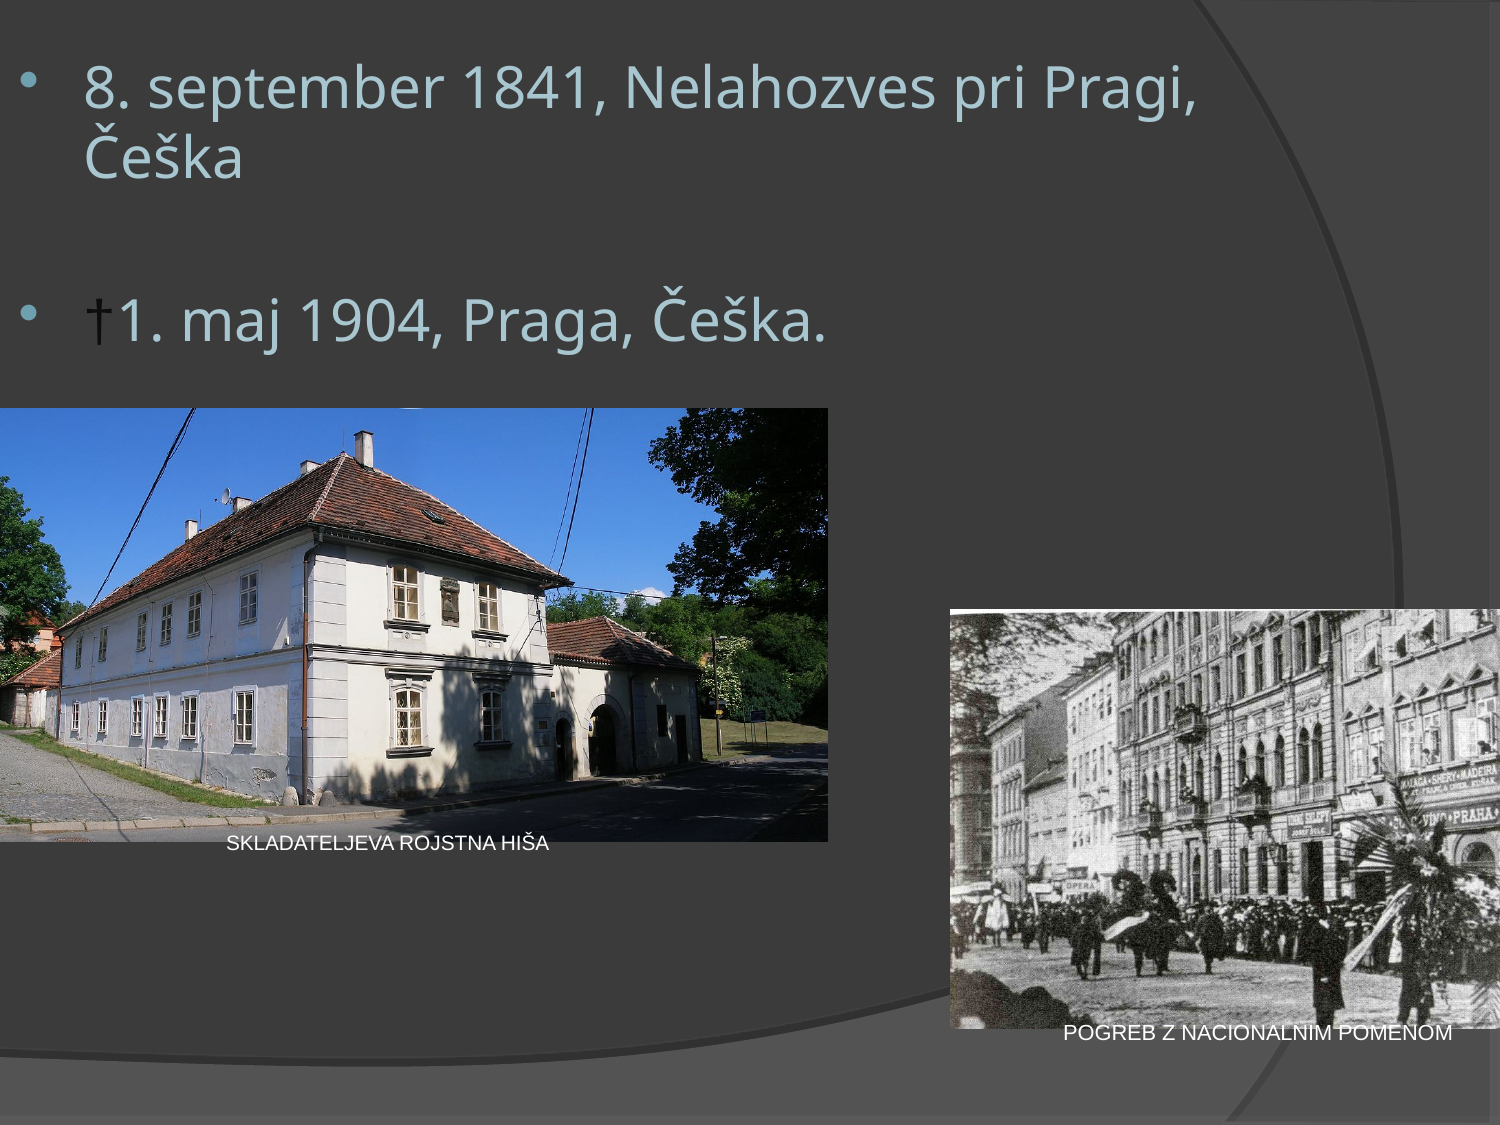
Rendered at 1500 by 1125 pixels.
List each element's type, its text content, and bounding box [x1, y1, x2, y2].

picture [950, 609, 1500, 1029]
text_box POGREB Z NACIONALNIM POMENOM [1048, 1011, 1469, 1053]
picture [0, 408, 828, 842]
text_box SKLADATELJEVA ROJSTNA HIŠA [211, 822, 564, 863]
list 8. september 1841, Nelahozves pri Pragi, Češka †1. maj 1904, Praga, Češka. [0, 42, 1225, 786]
